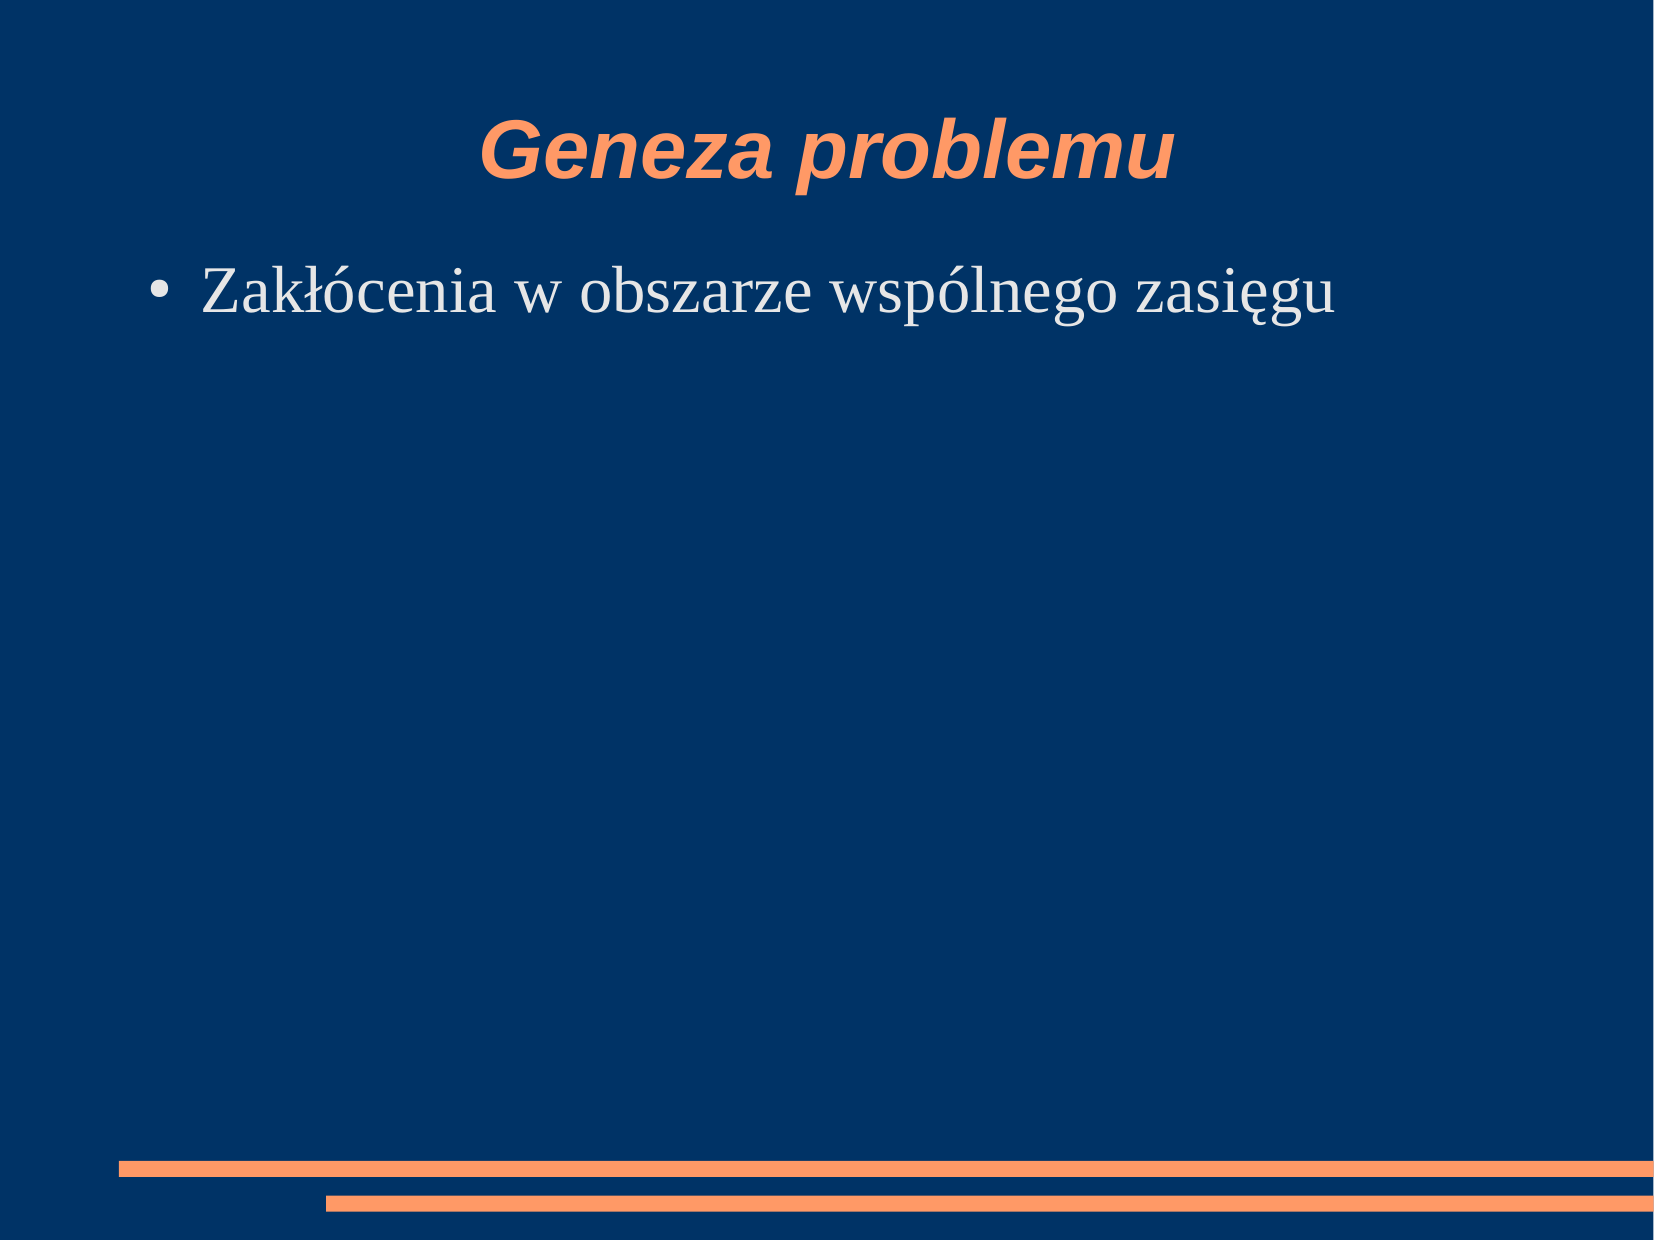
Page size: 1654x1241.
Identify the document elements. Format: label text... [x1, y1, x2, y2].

title Geneza problemu [121, 46, 1534, 254]
list Zakłócenia w obszarze wspólnego zasięgu [129, 253, 1570, 1111]
